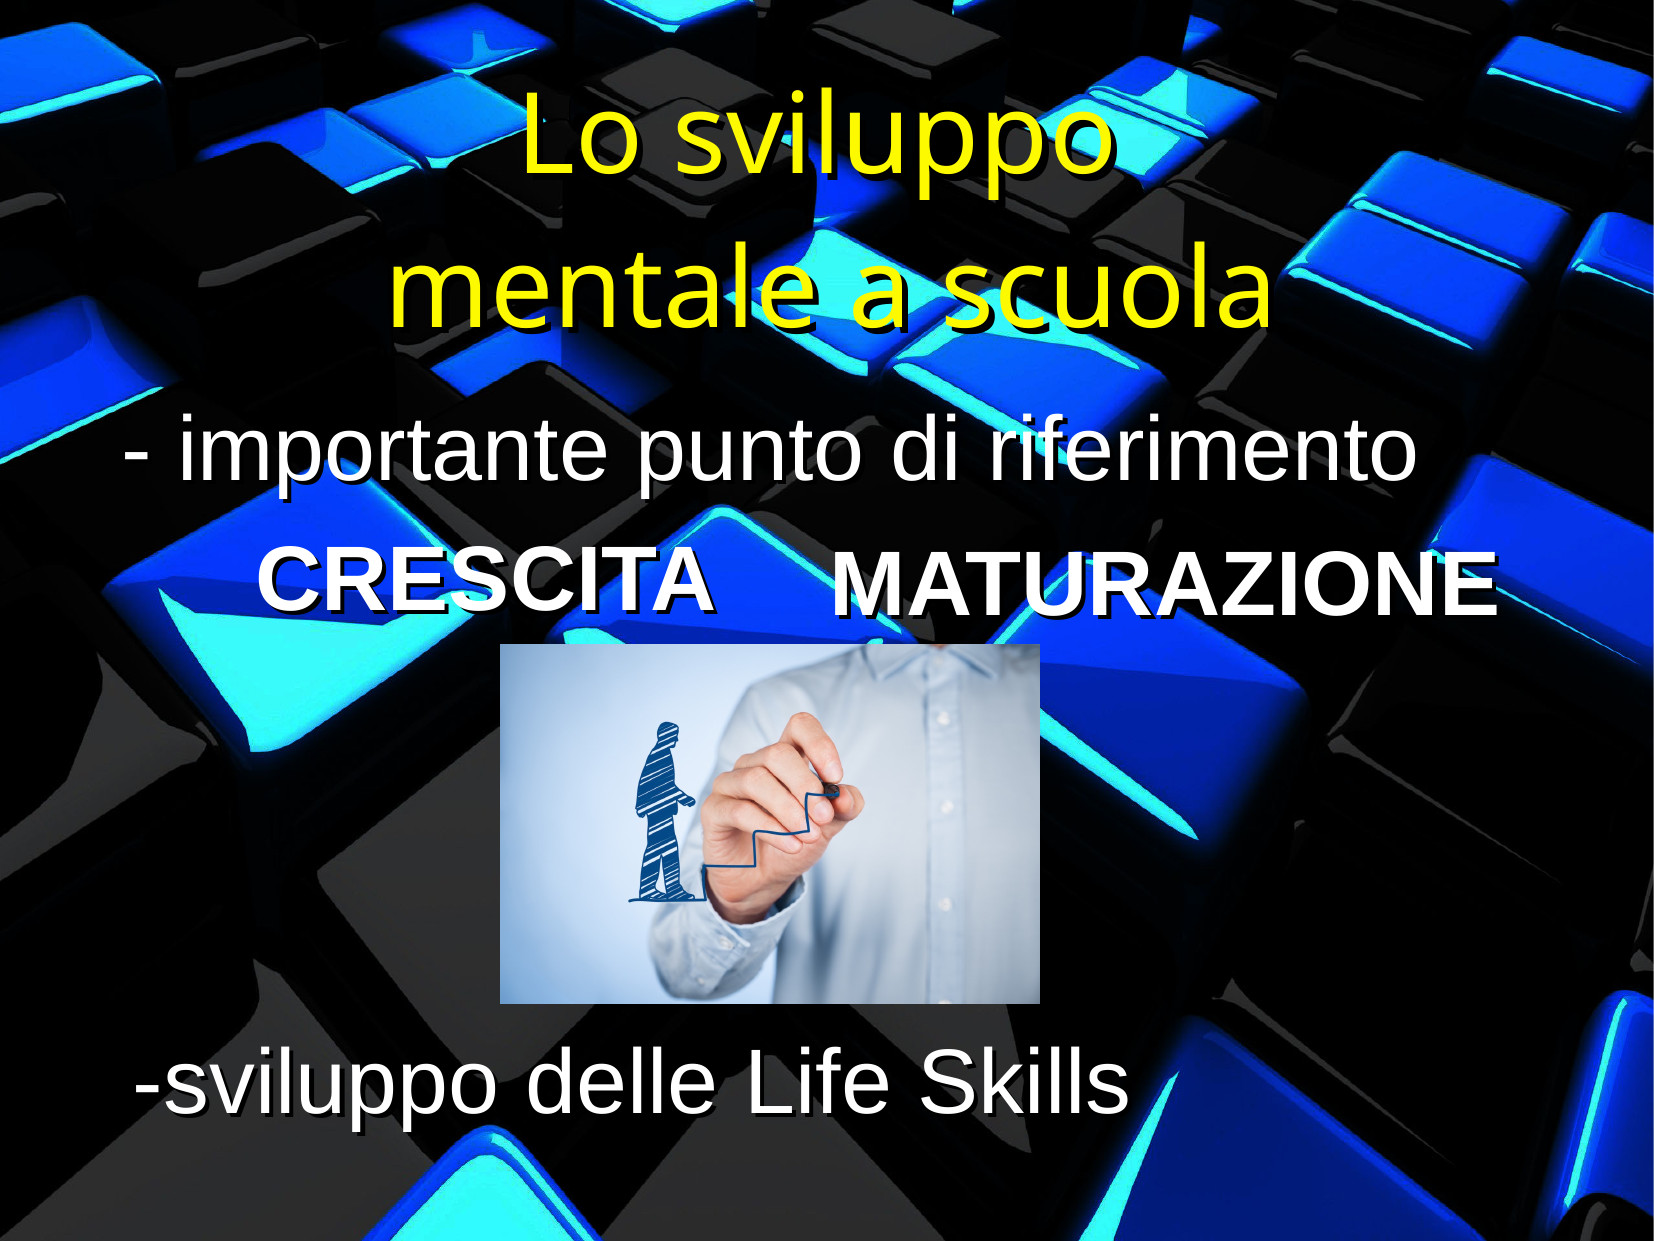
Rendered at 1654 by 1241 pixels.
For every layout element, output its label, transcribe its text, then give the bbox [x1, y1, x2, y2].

picture [0, 0, 1654, 1241]
text_box Lo sviluppo mentale a scuola [82, 46, 1581, 324]
text_box - importante punto di riferimento [106, 389, 1441, 572]
text_box CRESCITA [240, 520, 749, 721]
text_box -sviluppo delle Life Skills [118, 1022, 1453, 1205]
text_box MATURAZIONE [814, 524, 1548, 745]
